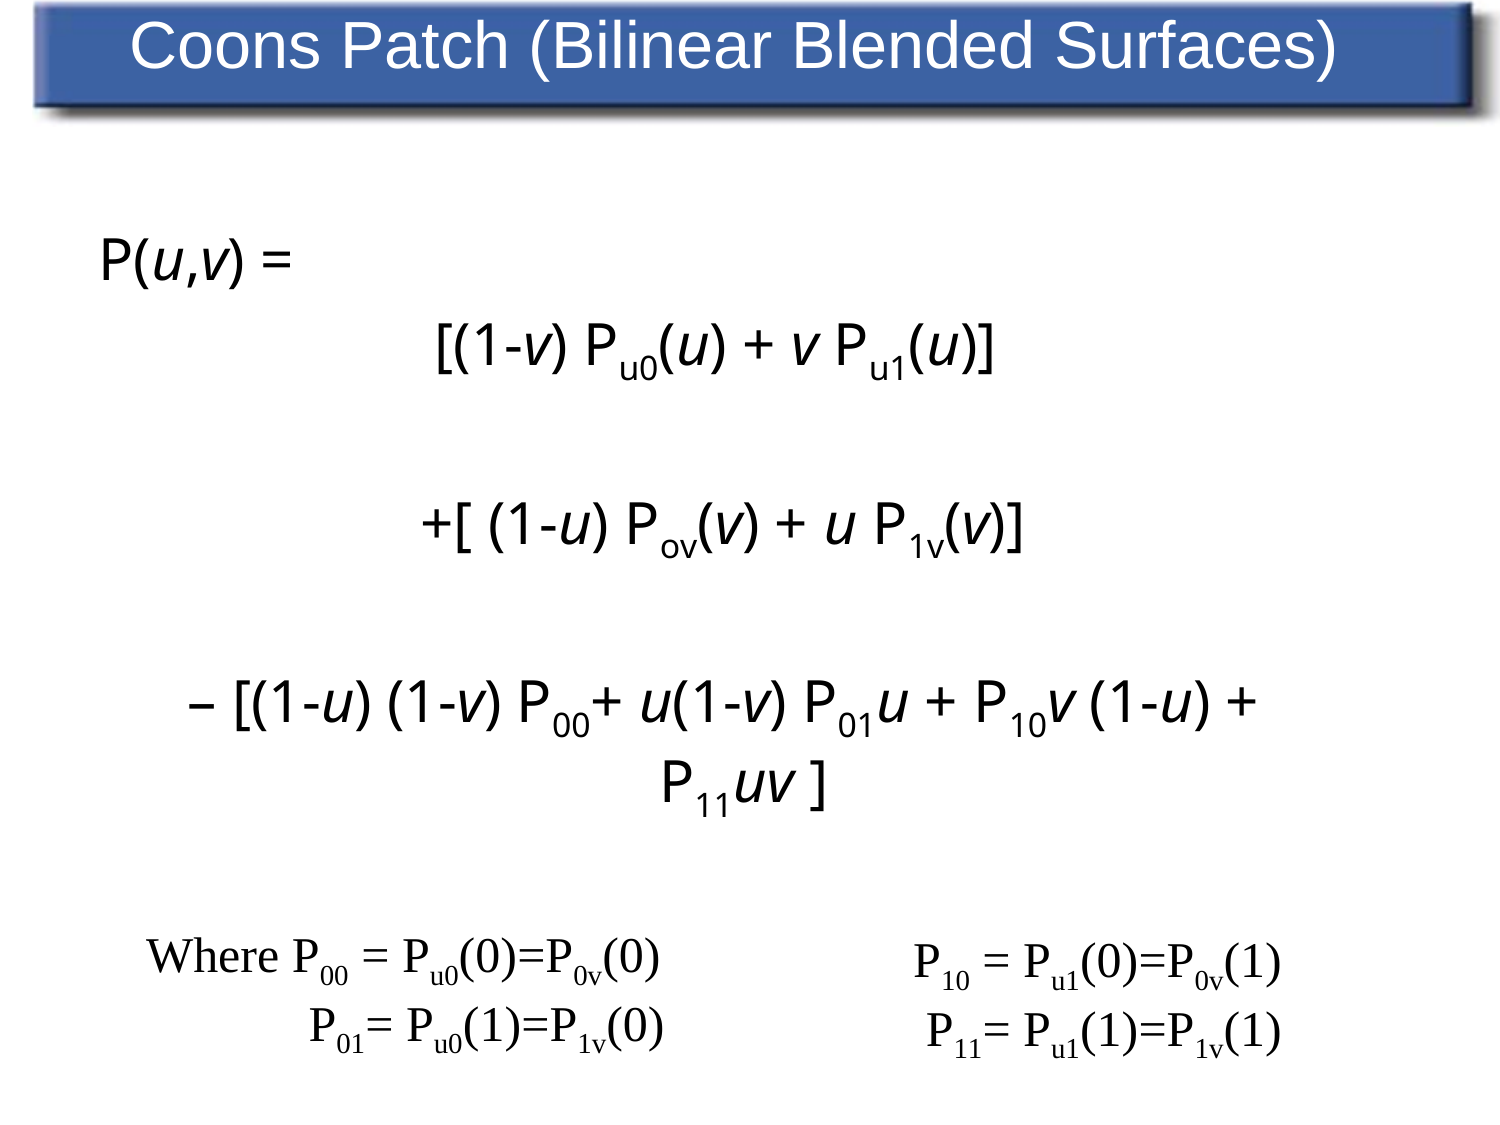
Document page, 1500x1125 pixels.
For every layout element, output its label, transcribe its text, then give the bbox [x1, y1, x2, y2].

title Coons Patch (Bilinear Blended Surfaces) [41, 0, 1429, 123]
picture [32, 0, 1500, 127]
text_box P10 = Pu1(0)=P0v(1) P11= Pu1(1)=P1v(1) [748, 920, 1297, 1073]
text_box P(u,v) = [(1-v) Pu0(u) + v Pu1(u)] +[ (1-u) Pov(v) + u P1v(v)] – [(1-u) (1-v) P00+ u(1-v) P01u + P10v (1-u) + P11uv ] [83, 214, 1363, 871]
text_box Where P00 = Pu0(0)=P0v(0) P01= Pu0(1)=P1v(0) [131, 915, 680, 1068]
